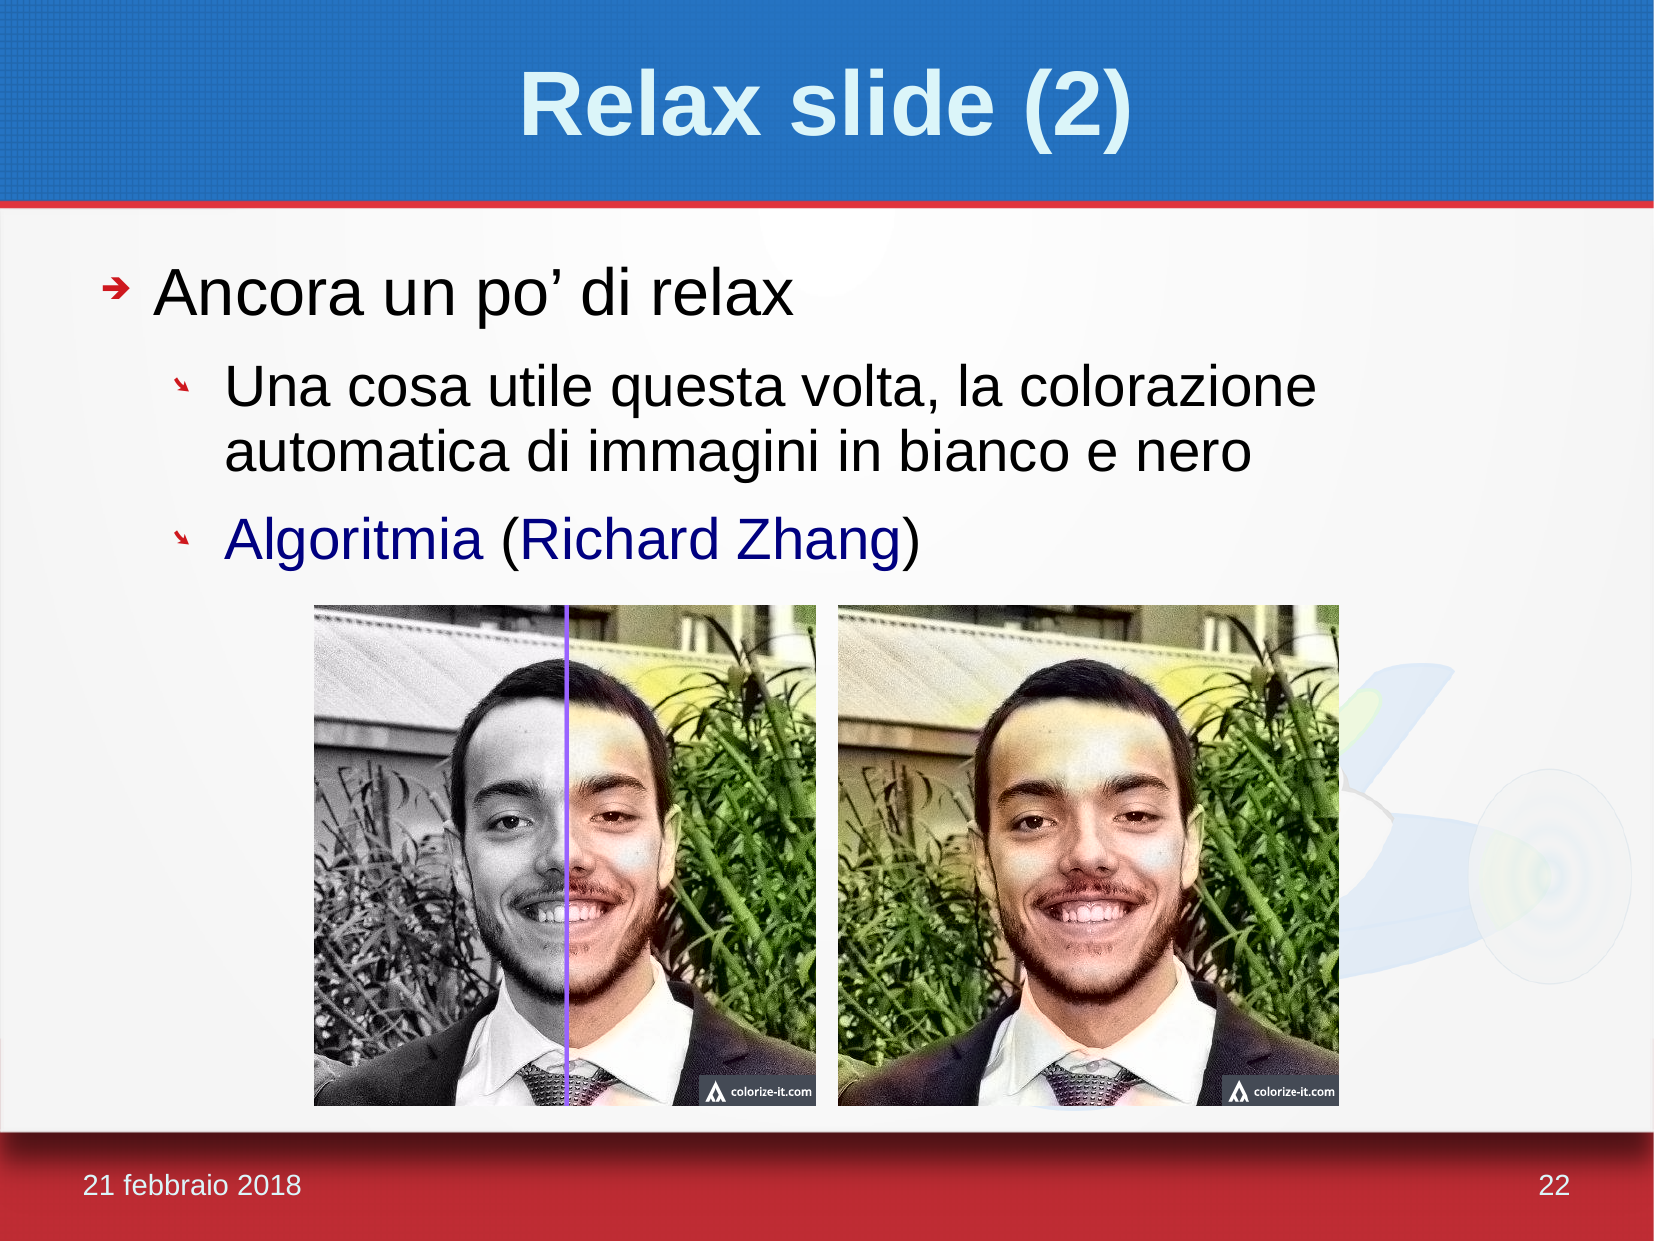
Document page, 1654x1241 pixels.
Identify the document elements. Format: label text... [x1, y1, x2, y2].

list Ancora un po’ di relax Una cosa utile questa volta, la colorazione automatica di immagini in bianco e nero Algoritmia (Richard Zhang) [82, 255, 1571, 1081]
picture [0, 0, 1654, 1241]
title Relax slide (2) [82, 20, 1571, 186]
